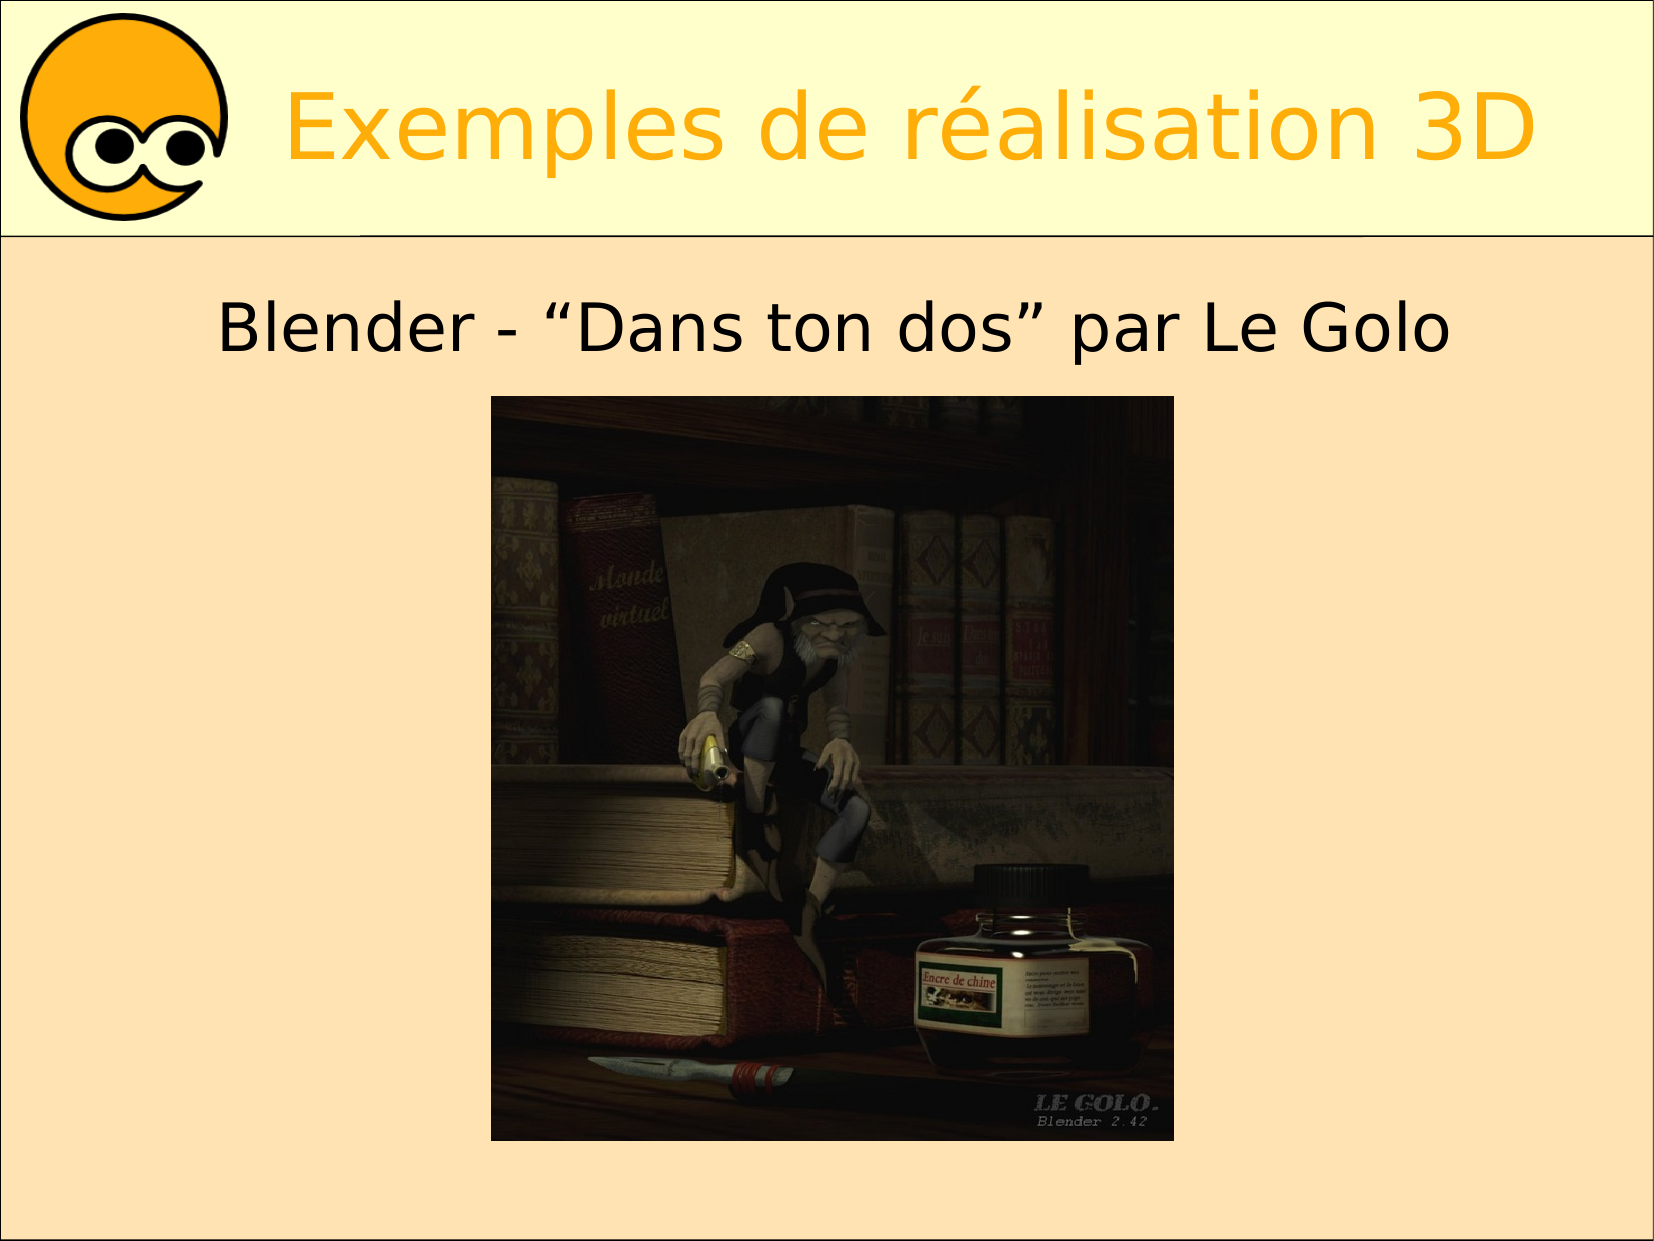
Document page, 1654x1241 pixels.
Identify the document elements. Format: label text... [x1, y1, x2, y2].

title Exemples de réalisation 3D [252, 49, 1571, 207]
picture [20, 13, 228, 221]
list Blender - “Dans ton dos” par Le Golo [82, 290, 1571, 1109]
picture [491, 396, 1174, 1141]
